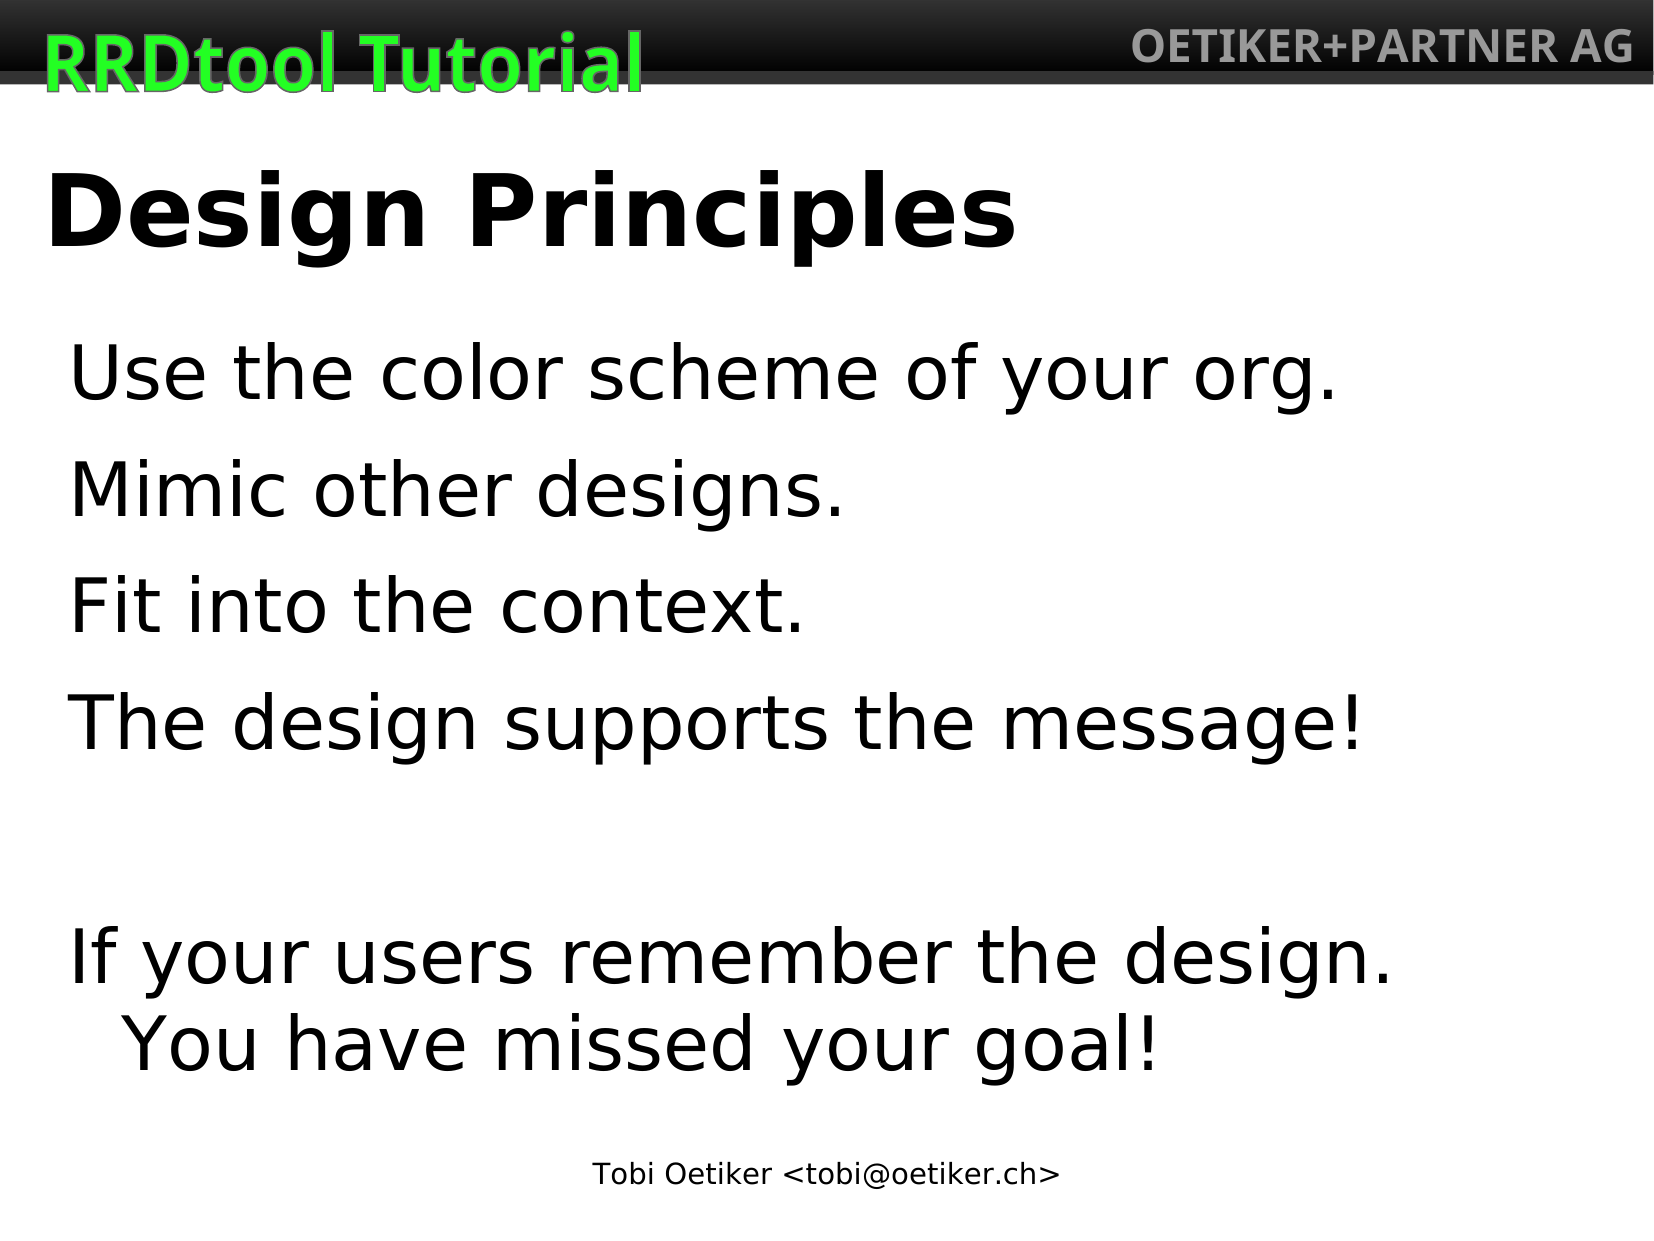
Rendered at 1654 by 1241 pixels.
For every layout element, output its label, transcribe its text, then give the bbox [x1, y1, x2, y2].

title Design Principles [43, 137, 1582, 287]
list Use the color scheme of your org. Mimic other designs. Fit into the context. The design supports the message! If your users remember the design. You have missed your goal! [50, 329, 1571, 1089]
